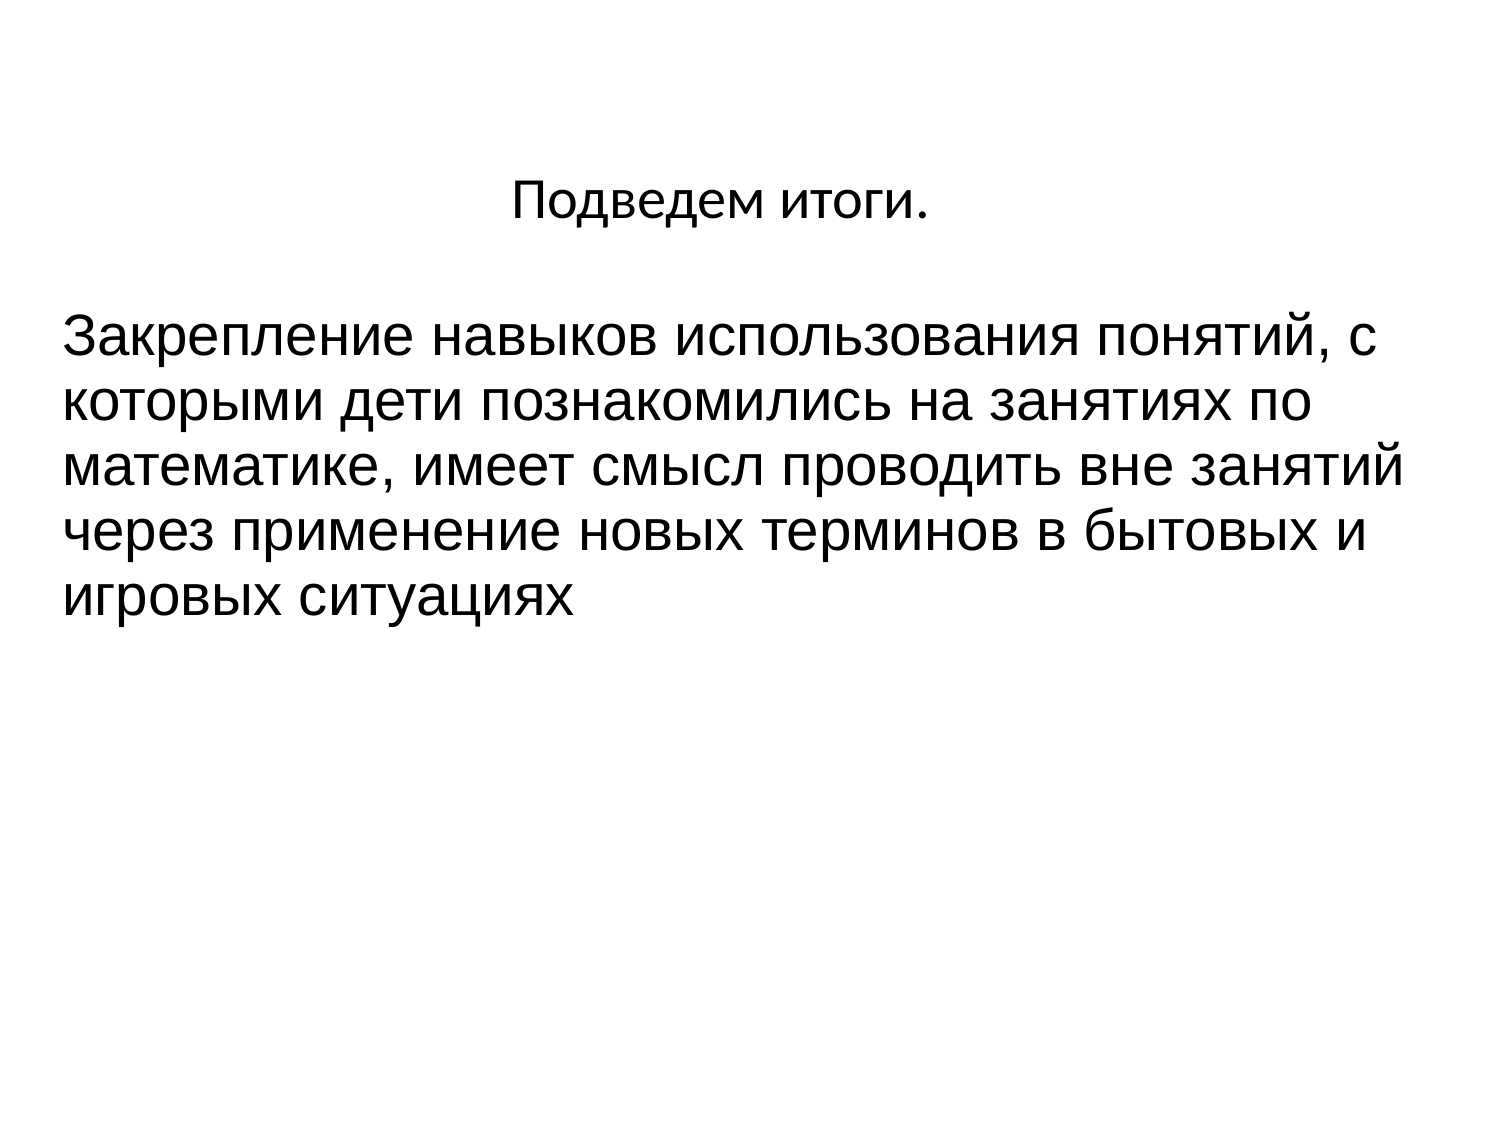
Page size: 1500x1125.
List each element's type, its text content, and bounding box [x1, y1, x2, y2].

title Подведем итоги. [83, 141, 1359, 295]
text_box Закрепление навыков использования понятий, с которыми дети познакомились на занятиях по математике, имеет смысл проводить вне занятий через применение новых терминов в бытовых и игровых ситуациях [47, 295, 1465, 894]
